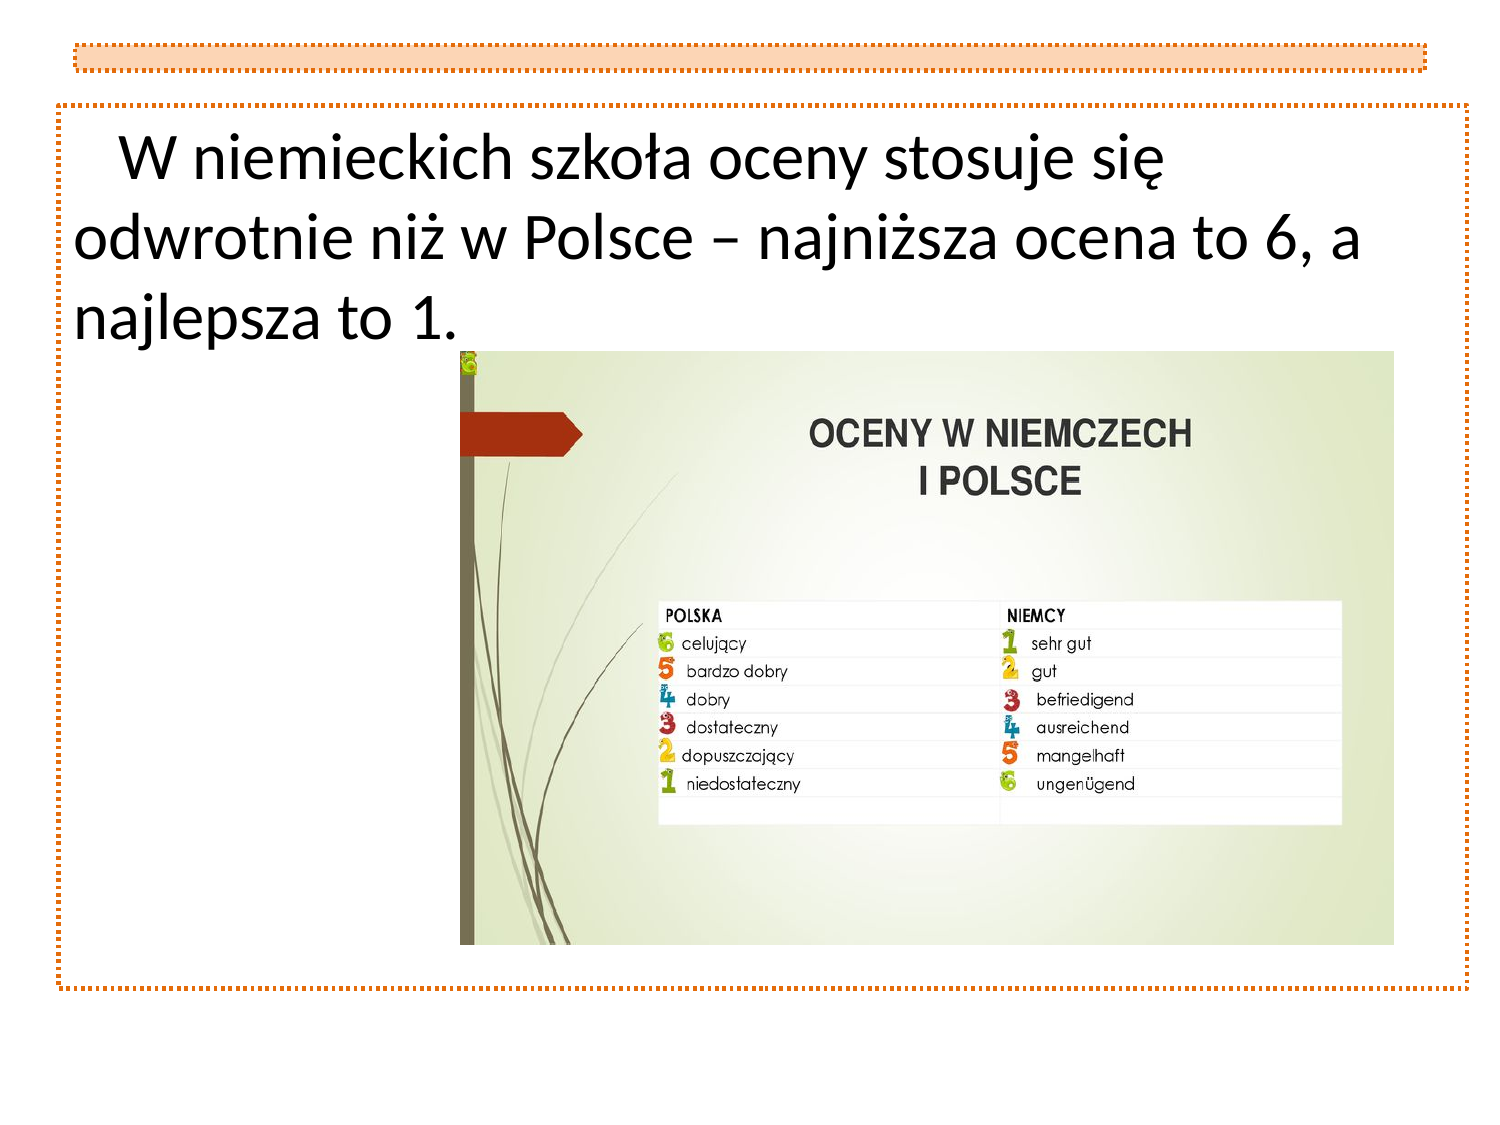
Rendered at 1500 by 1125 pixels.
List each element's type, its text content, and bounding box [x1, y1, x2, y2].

title [75, 45, 1425, 71]
list W niemieckich szkoła oceny stosuje się odwrotnie niż w Polsce – najniższa ocena to 6, a najlepsza to 1. [58, 105, 1468, 989]
picture [460, 351, 1394, 945]
